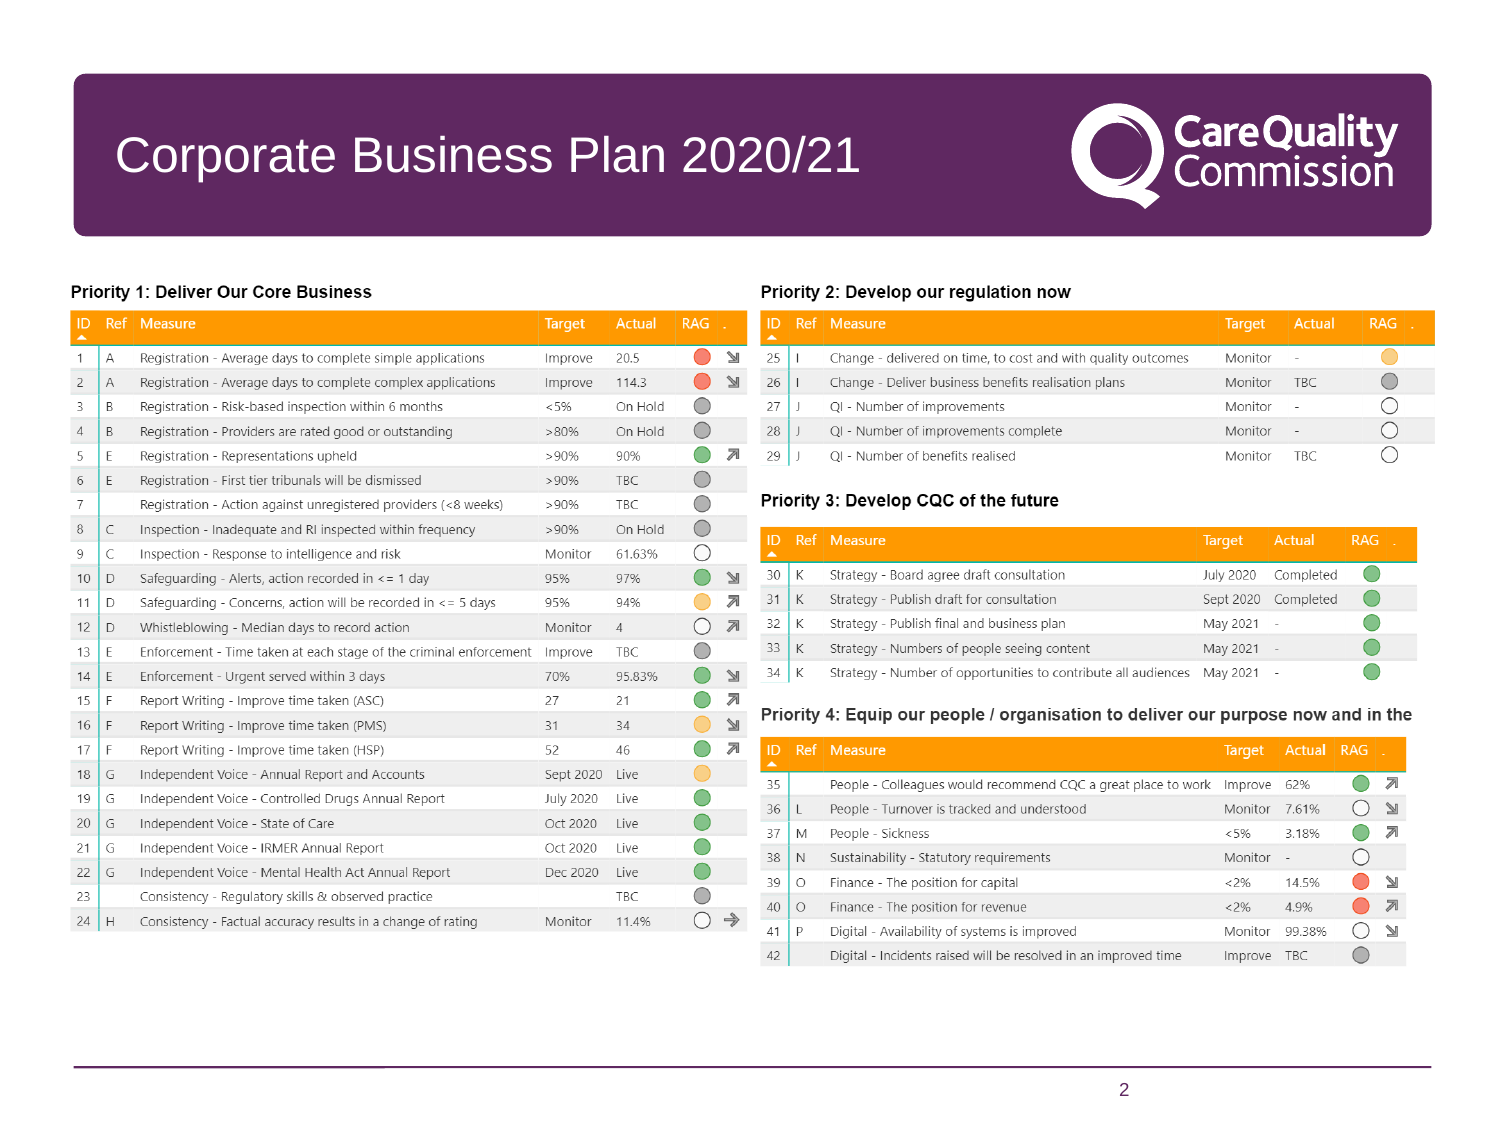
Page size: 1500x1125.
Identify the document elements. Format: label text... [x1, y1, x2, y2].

picture [59, 277, 1441, 980]
text_box Corporate Business Plan 2020/21 [99, 115, 887, 191]
text_box 2 [1119, 1025, 1432, 1101]
